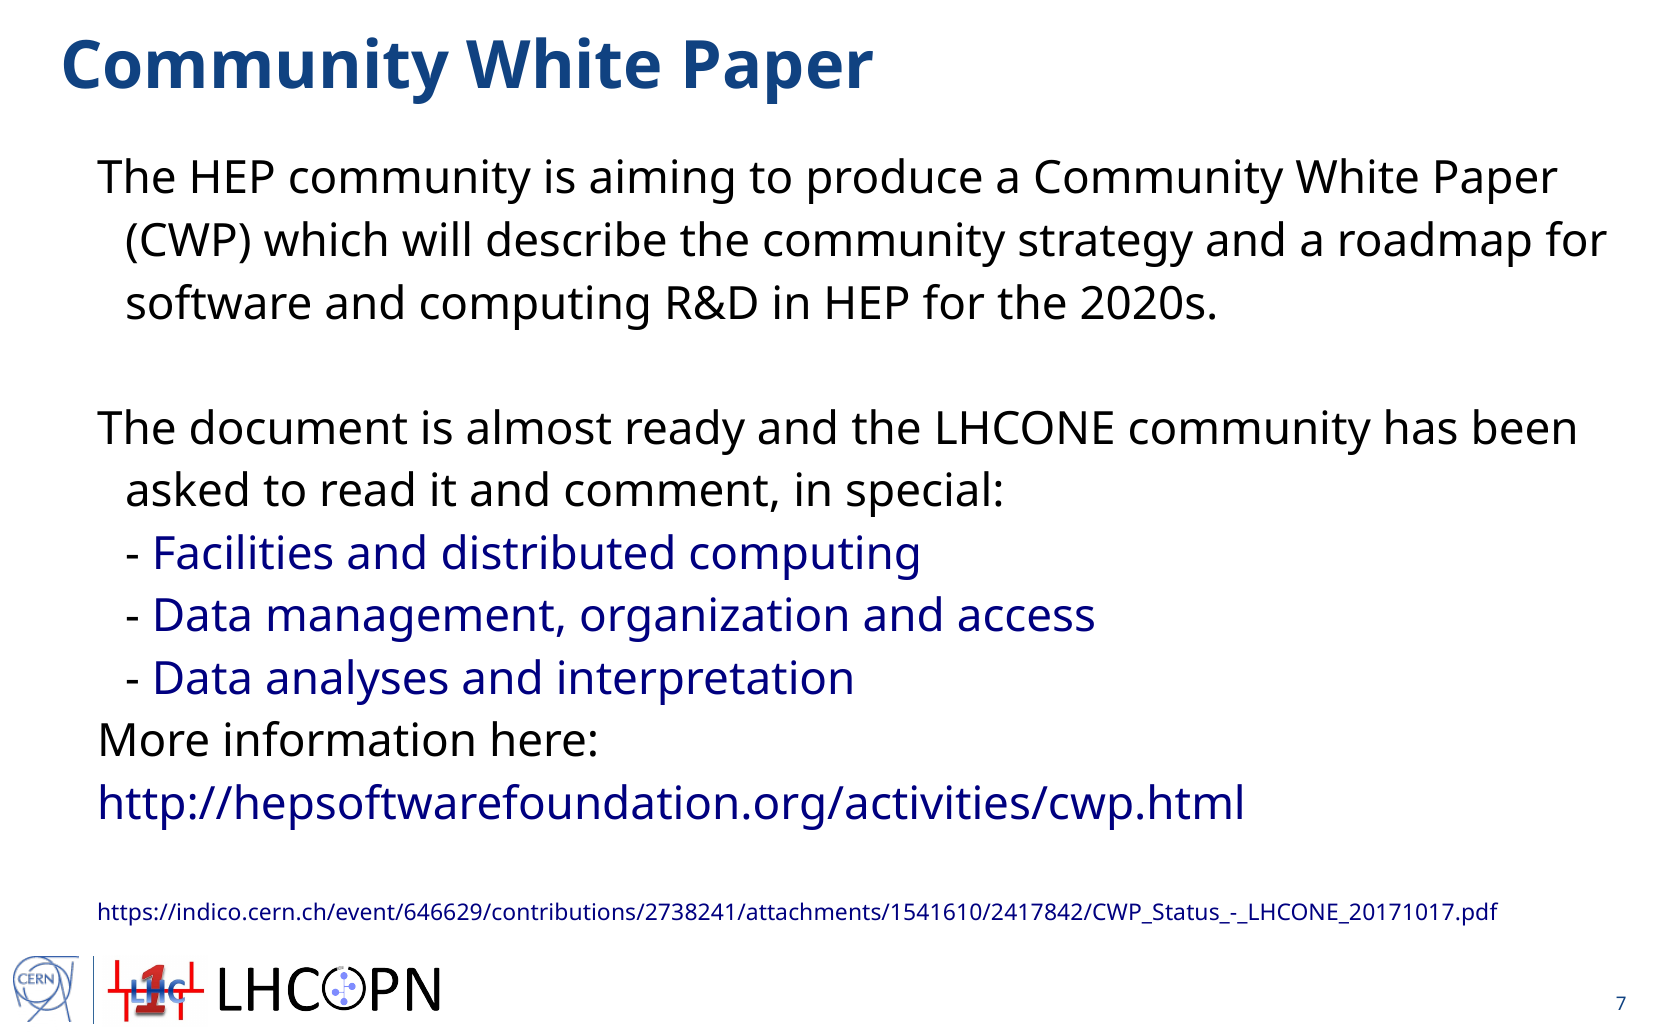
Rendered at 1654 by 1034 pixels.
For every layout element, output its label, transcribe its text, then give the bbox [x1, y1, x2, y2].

title Community White Paper [60, 0, 1528, 138]
text_box The HEP community is aiming to produce a Community White Paper (CWP) which will describe the community strategy and a roadmap for software and computing R&D in HEP for the 2020s. The document is almost ready and the LHCONE community has been asked to read it and comment, in special: - Facilities and distributed computing - Data management, organization and access - Data analyses and interpretation More information here: http://hepsoftwarefoundation.org/activities/cwp.html https://indico.cern.ch/event/646629/contributions/2738241/attachments/1541610/2417842/CWP_Status_-_LHCONE_20171017.pdf [82, 137, 1638, 1034]
picture [13, 956, 79, 1032]
